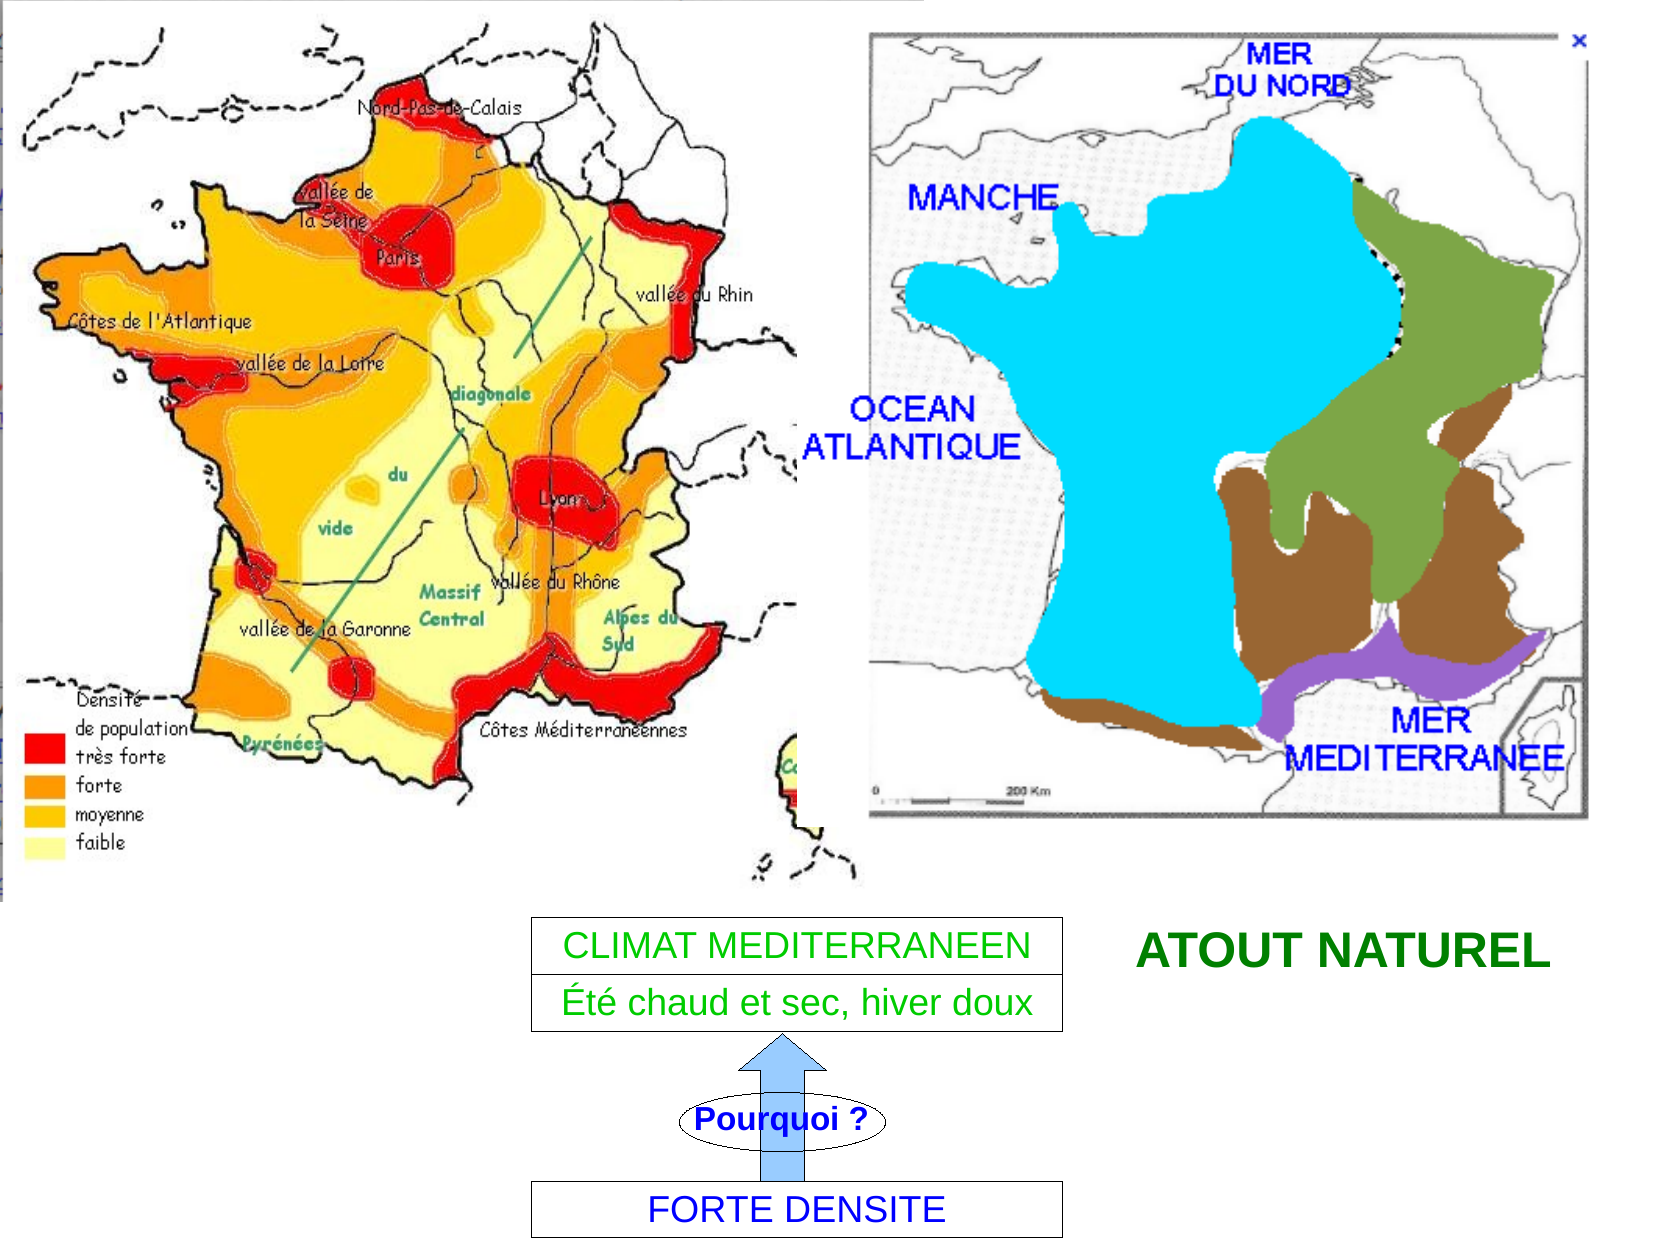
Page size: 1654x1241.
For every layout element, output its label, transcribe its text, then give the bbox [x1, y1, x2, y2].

text_box FORTE DENSITE [531, 1181, 1063, 1238]
text_box Été chaud et sec, hiver doux [531, 974, 1063, 1032]
text_box ATOUT NATUREL [1092, 915, 1595, 1034]
text_box Pourquoi ? [679, 1092, 886, 1146]
picture [0, 0, 1595, 902]
text_box CLIMAT MEDITERRANEEN [531, 917, 1063, 974]
text_box [738, 1033, 827, 1092]
text_box [760, 1146, 805, 1182]
